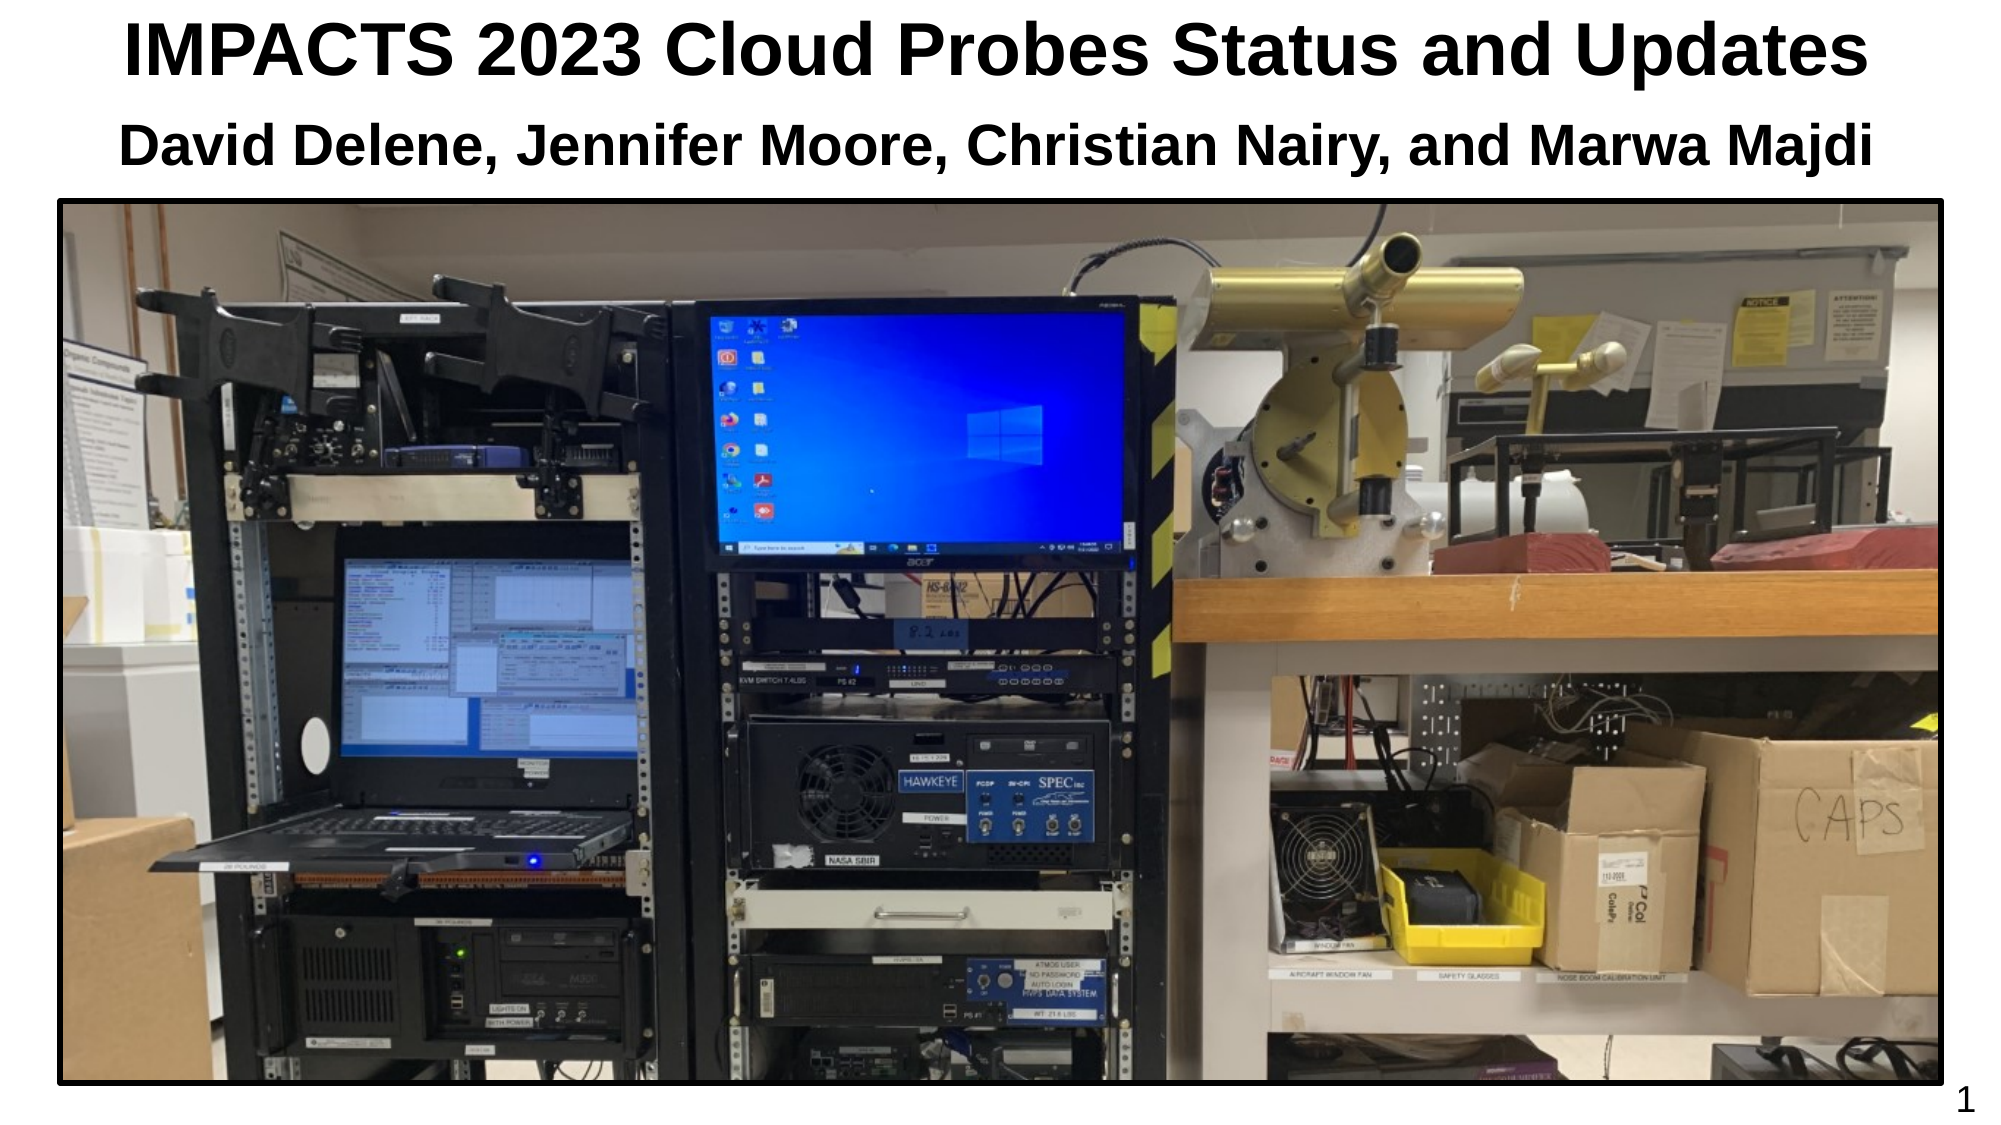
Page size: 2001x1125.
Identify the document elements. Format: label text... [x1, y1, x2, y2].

text_box IMPACTS 2023 Cloud Probes Status and Updates [0, 0, 2000, 105]
picture [63, 203, 1939, 1080]
text_box David Delene, Jennifer Moore, Christian Nairy, and Marwa Majdi [0, 104, 1996, 196]
